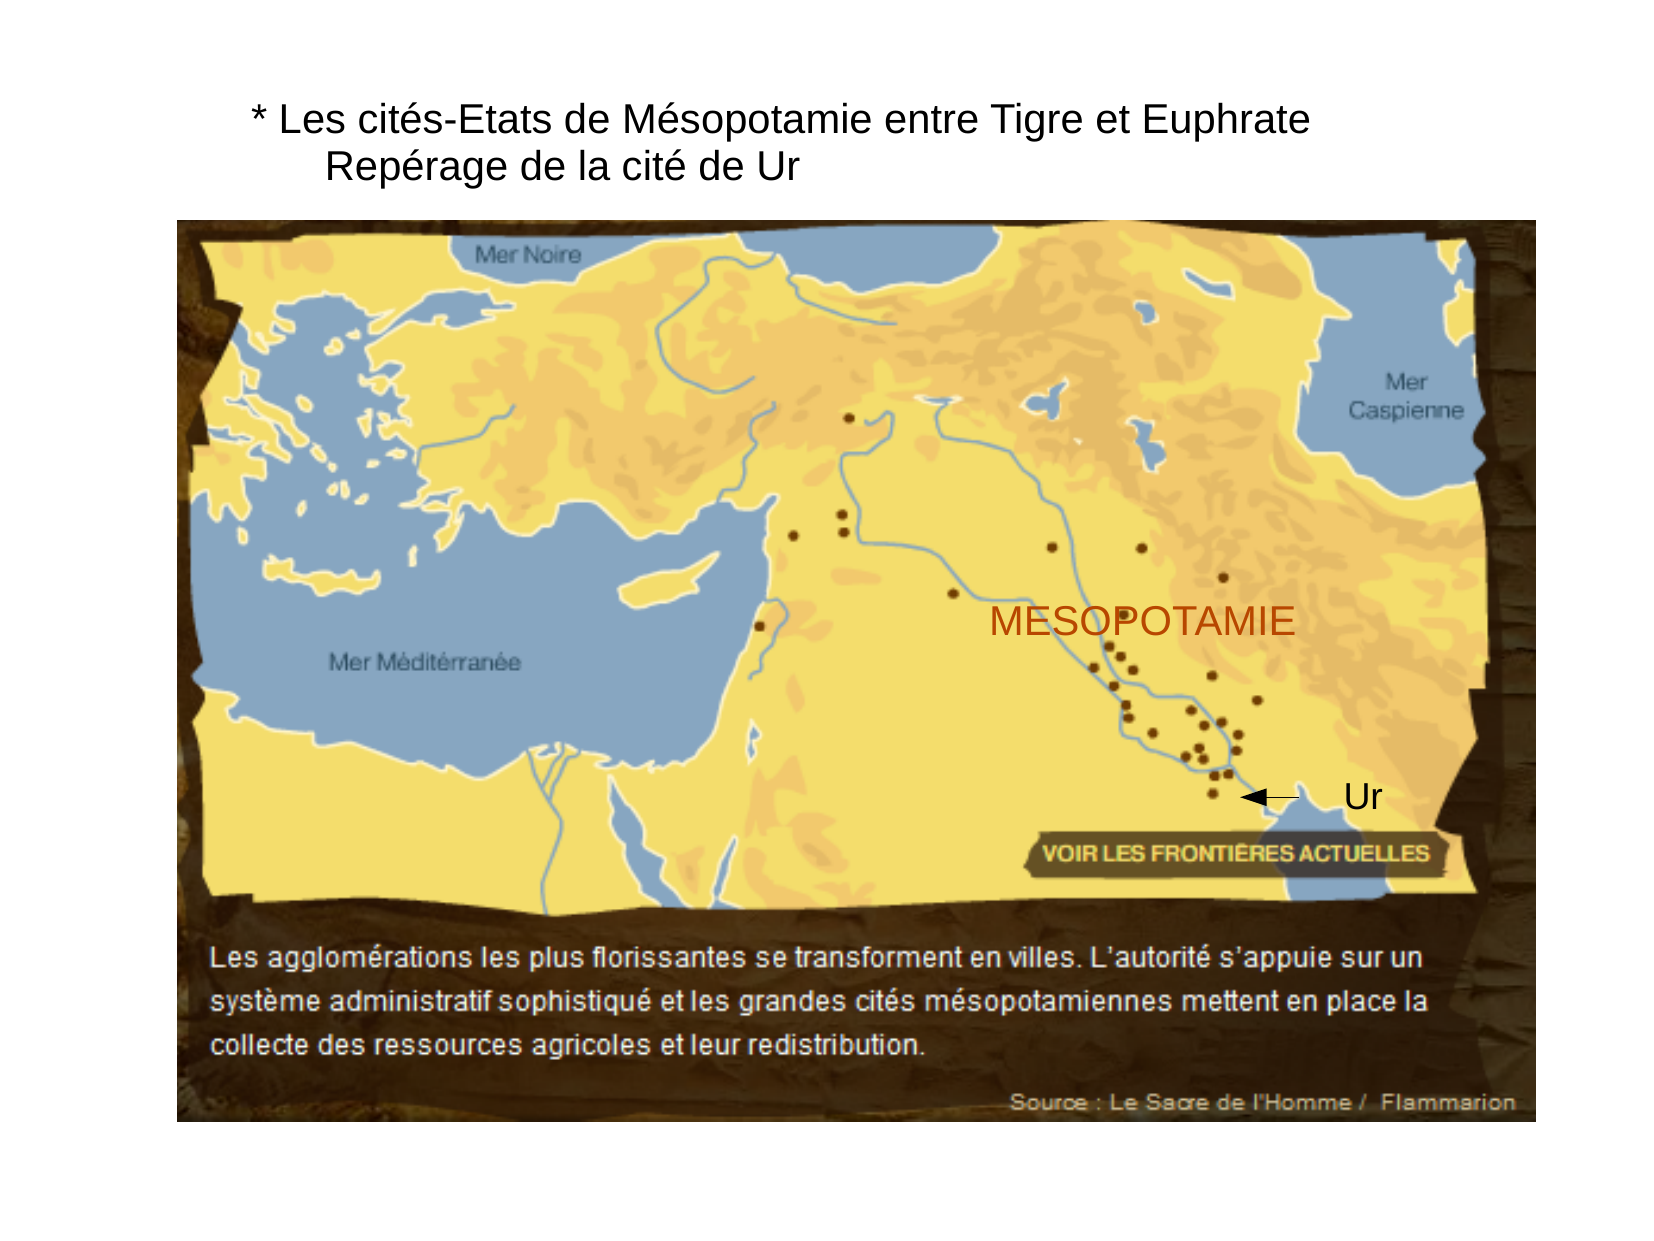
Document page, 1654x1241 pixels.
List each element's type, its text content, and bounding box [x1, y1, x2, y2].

text_box [265, 118, 591, 219]
text_box MESOPOTAMIE [974, 590, 1312, 653]
text_box Ur [1328, 767, 1398, 825]
picture [177, 220, 1536, 1123]
text_box * Les cités-Etats de Mésopotamie entre Tigre et Euphrate Repérage de la cité de Ur [236, 88, 1327, 197]
